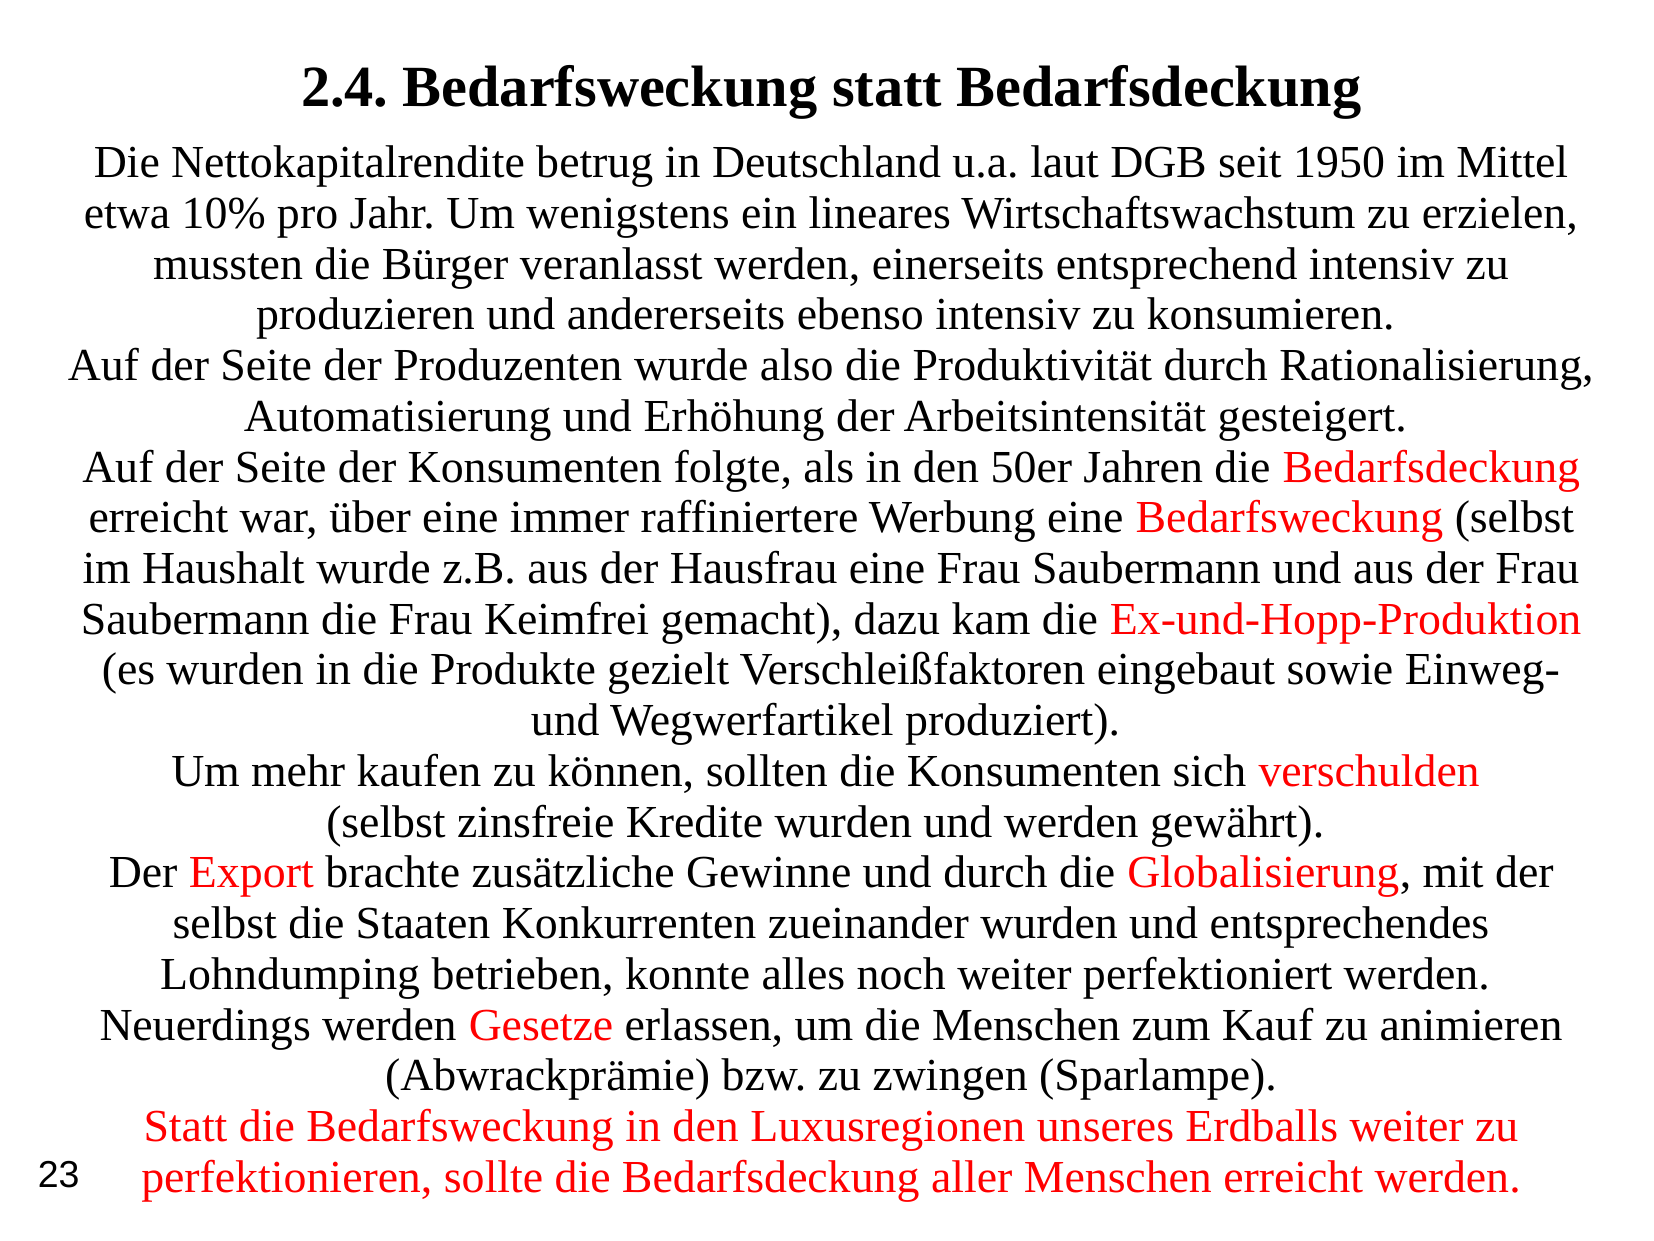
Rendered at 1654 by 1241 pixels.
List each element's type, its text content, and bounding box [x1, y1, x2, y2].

text_box <Nummer> [23, 1146, 241, 1217]
text_box 2.4. Bedarfsweckung statt Bedarfsdeckung Die Nettokapitalrendite betrug in Deutschland u.a. laut DGB seit 1950 im Mittel etwa 10% pro Jahr. Um wenigstens ein lineares Wirtschaftswachstum zu erzielen, mussten die Bürger veranlasst werden, einerseits entsprechend intensiv zu produzieren und andererseits ebenso intensiv zu konsumieren. Auf der Seite der Produzenten wurde also die Produktivität durch Rationalisierung, Automatisierung und Erhöhung der Arbeitsintensität gesteigert. Auf der Seite der Konsumenten folgte, als in den 50er Jahren die Bedarfsdeckung erreicht war, über eine immer raffiniertere Werbung eine Bedarfsweckung (selbst im Haushalt wurde z.B. aus der Hausfrau eine Frau Saubermann und aus der Frau Saubermann die Frau Keimfrei gemacht), dazu kam die Ex-und-Hopp-Produktion (es wurden in die Produkte gezielt Verschleißfaktoren eingebaut sowie Einweg- und Wegwerfartikel produziert). Um mehr kaufen zu können, sollten die Konsumenten sich verschulden (selbst zinsfreie Kredite wurden und werden gewährt). Der Export brachte zusätzliche Gewinne und durch die Globalisierung, mit der selbst die Staaten Konkurrenten zueinander wurden und entsprechendes Lohndumping betrieben, konnte alles noch weiter perfektioniert werden. Neuerdings werden Gesetze erlassen, um die Menschen zum Kauf zu animieren (Abwrackprämie) bzw. zu zwingen (Sparlampe). Statt die Bedarfsweckung in den Luxusregionen unseres Erdballs weiter zu perfektionieren, sollte die Bedarfsdeckung aller Menschen erreicht werden. [53, 47, 1613, 1210]
